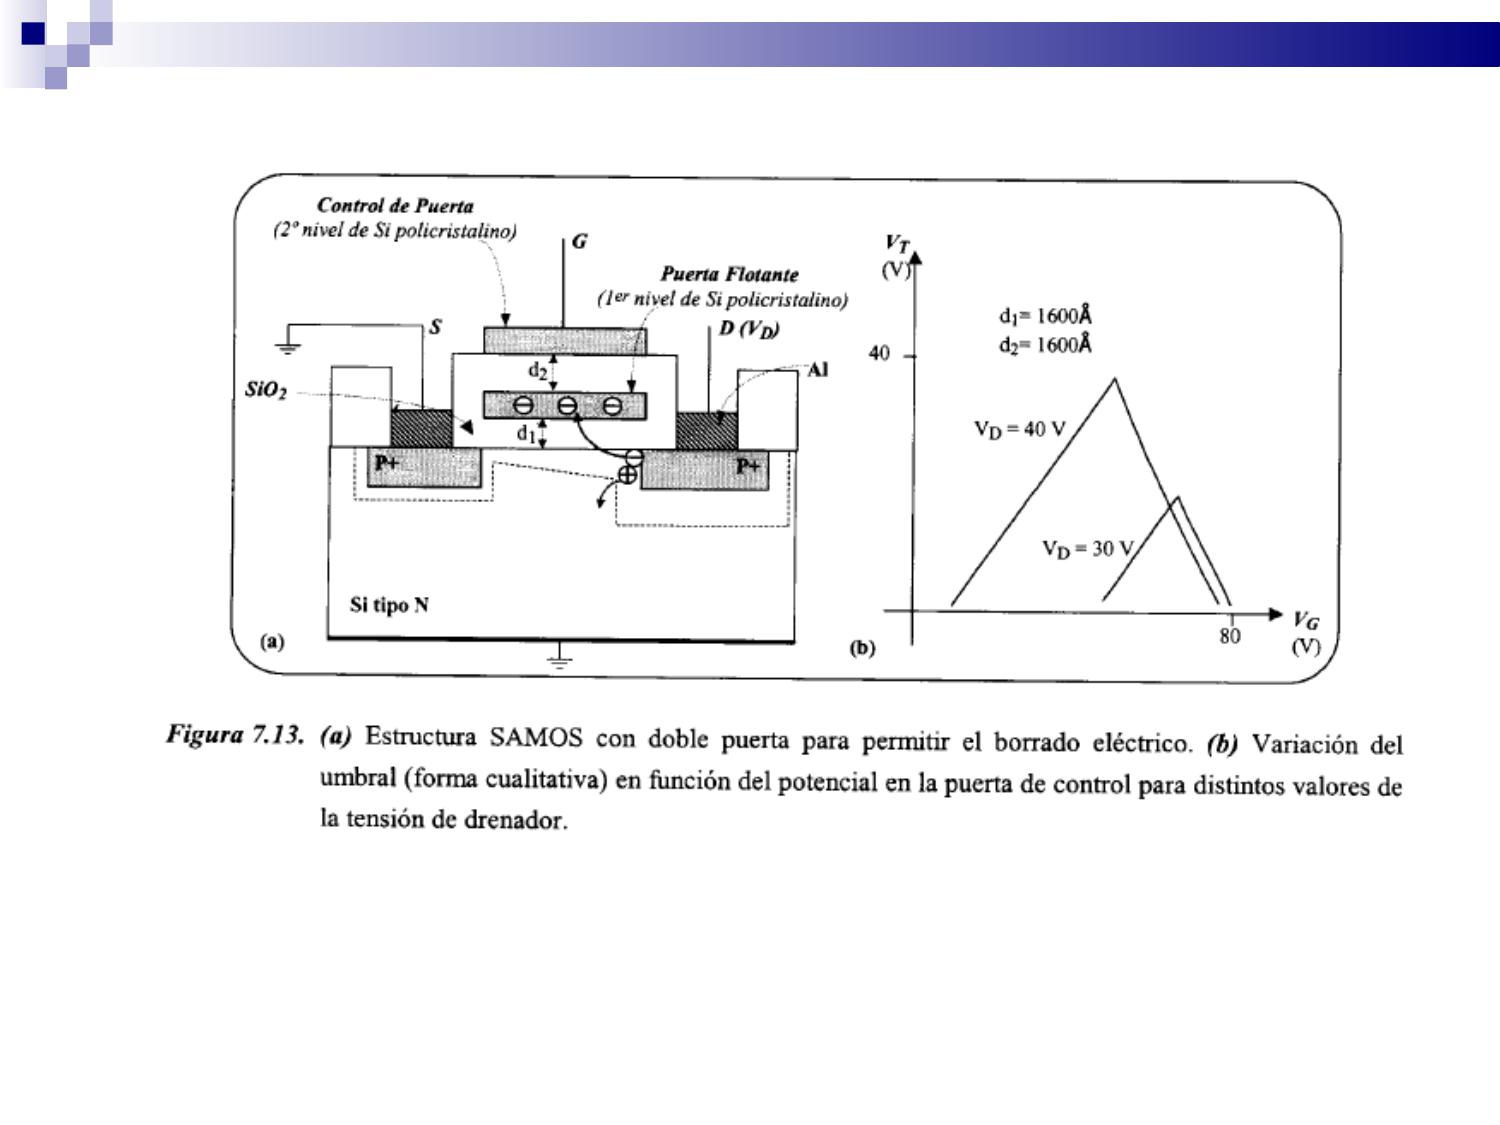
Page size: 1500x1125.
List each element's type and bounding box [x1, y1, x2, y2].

picture [112, 148, 1424, 871]
